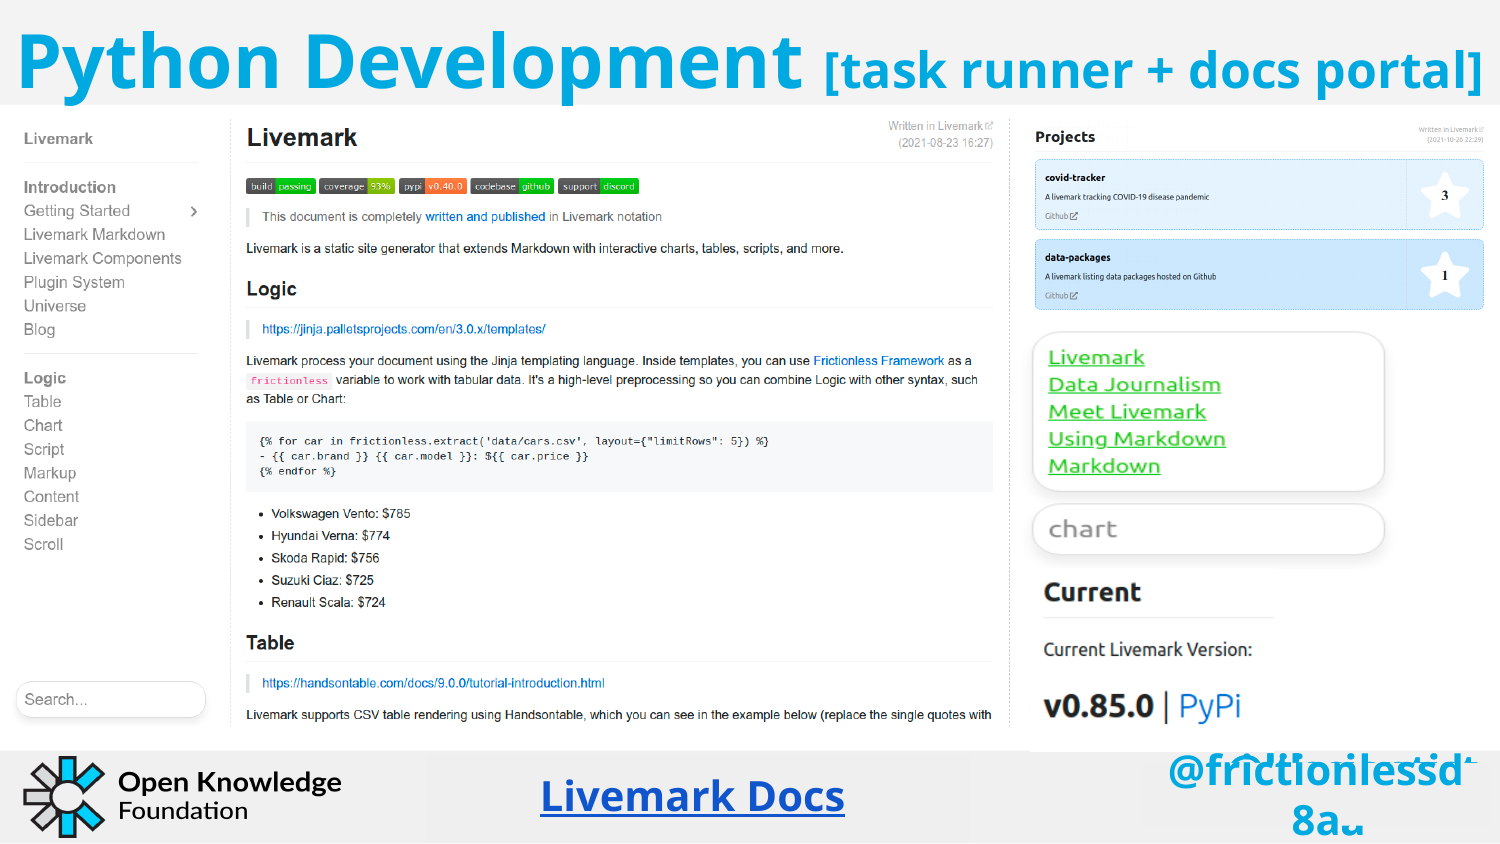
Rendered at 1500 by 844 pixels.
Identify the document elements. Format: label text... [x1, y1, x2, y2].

text_box Livemark Docs [426, 754, 970, 842]
text_box @lilscientista [1489, 762, 1500, 826]
text_box @frictionlessd8a [1143, 762, 1489, 826]
text_box Python Development [task runner + docs portal] [0, 0, 1500, 105]
picture [13, 117, 1489, 752]
picture [12, 750, 352, 844]
